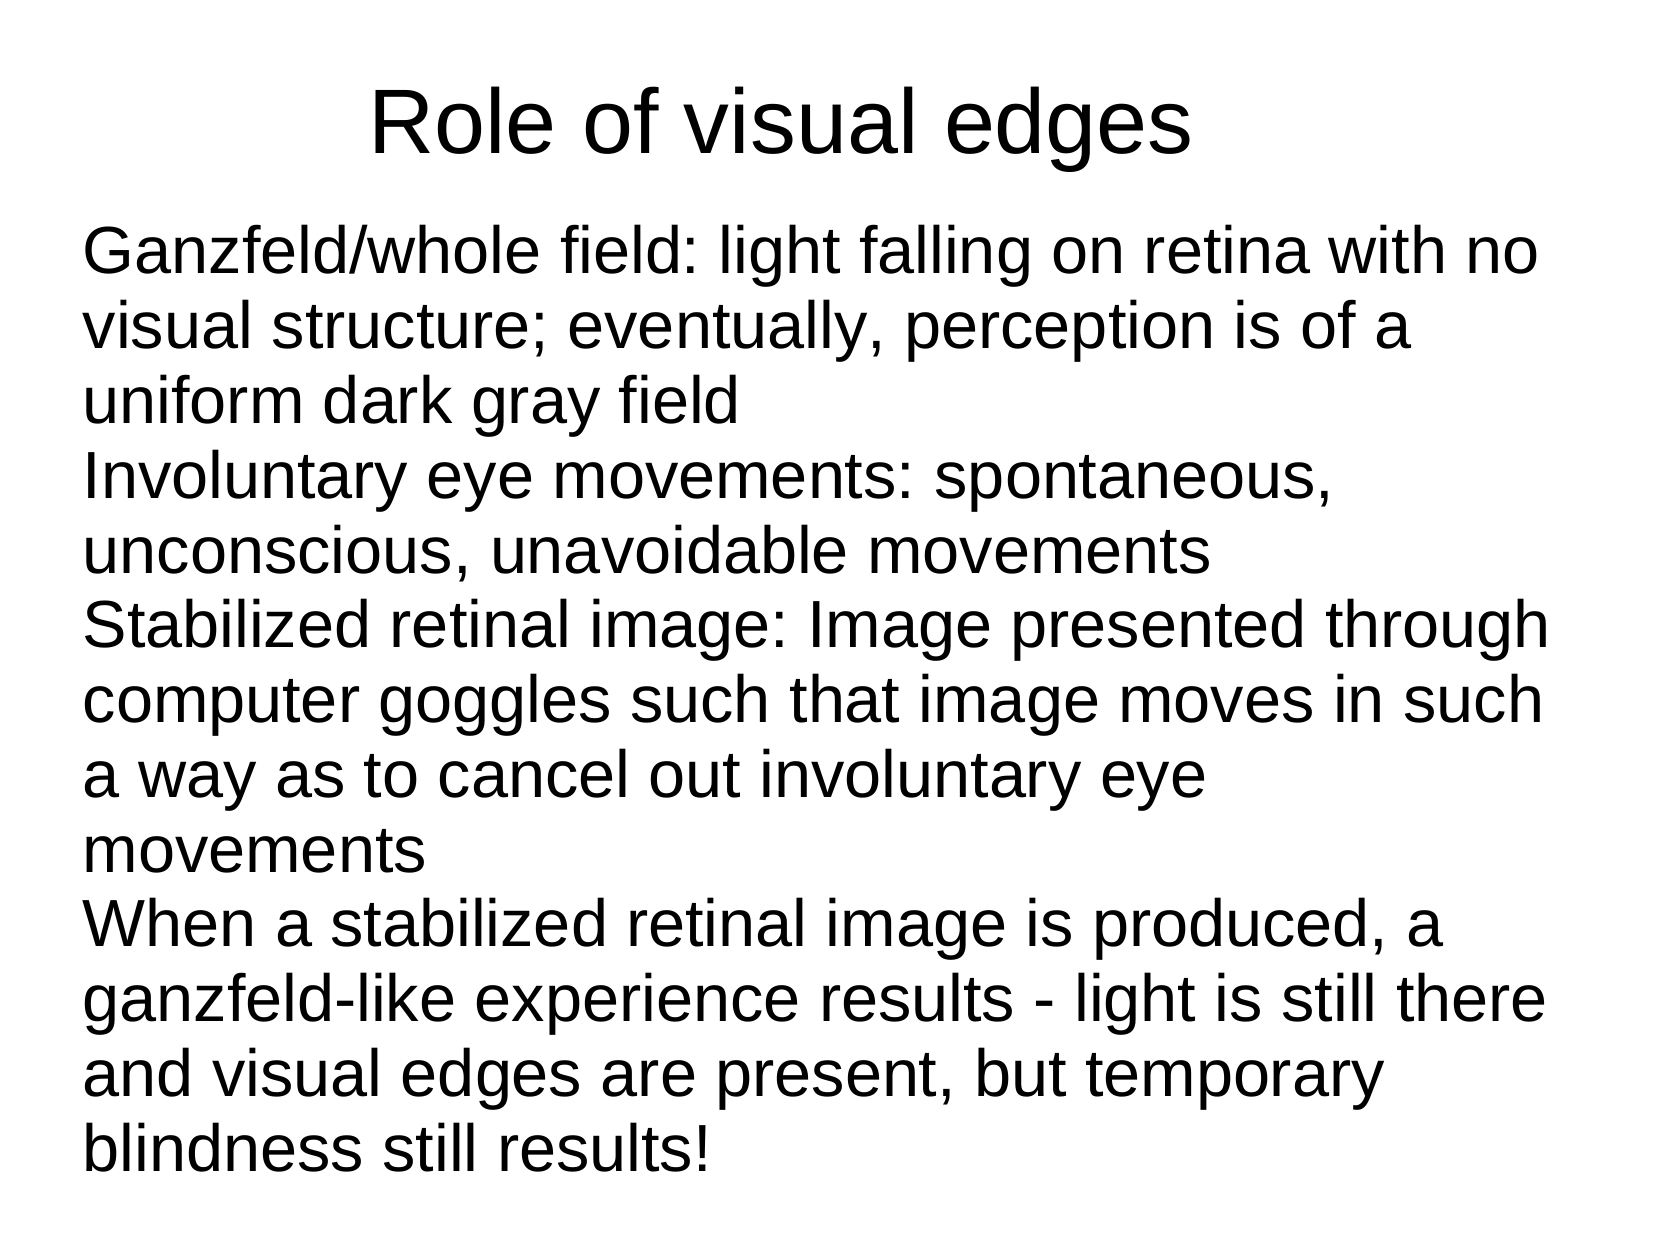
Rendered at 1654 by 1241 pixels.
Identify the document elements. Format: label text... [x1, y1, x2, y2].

subtitle Ganzfeld/whole field: light falling on retina with no visual structure; eventually, perception is of a uniform dark gray field Involuntary eye movements: spontaneous, unconscious, unavoidable movements Stabilized retinal image: Image presented through computer goggles such that image moves in such a way as to cancel out involuntary eye movements When a stabilized retinal image is produced, a ganzfeld-like experience results - light is still there and visual edges are present, but temporary blindness still results! [82, 213, 1571, 1186]
title Role of visual edges [37, 17, 1526, 226]
